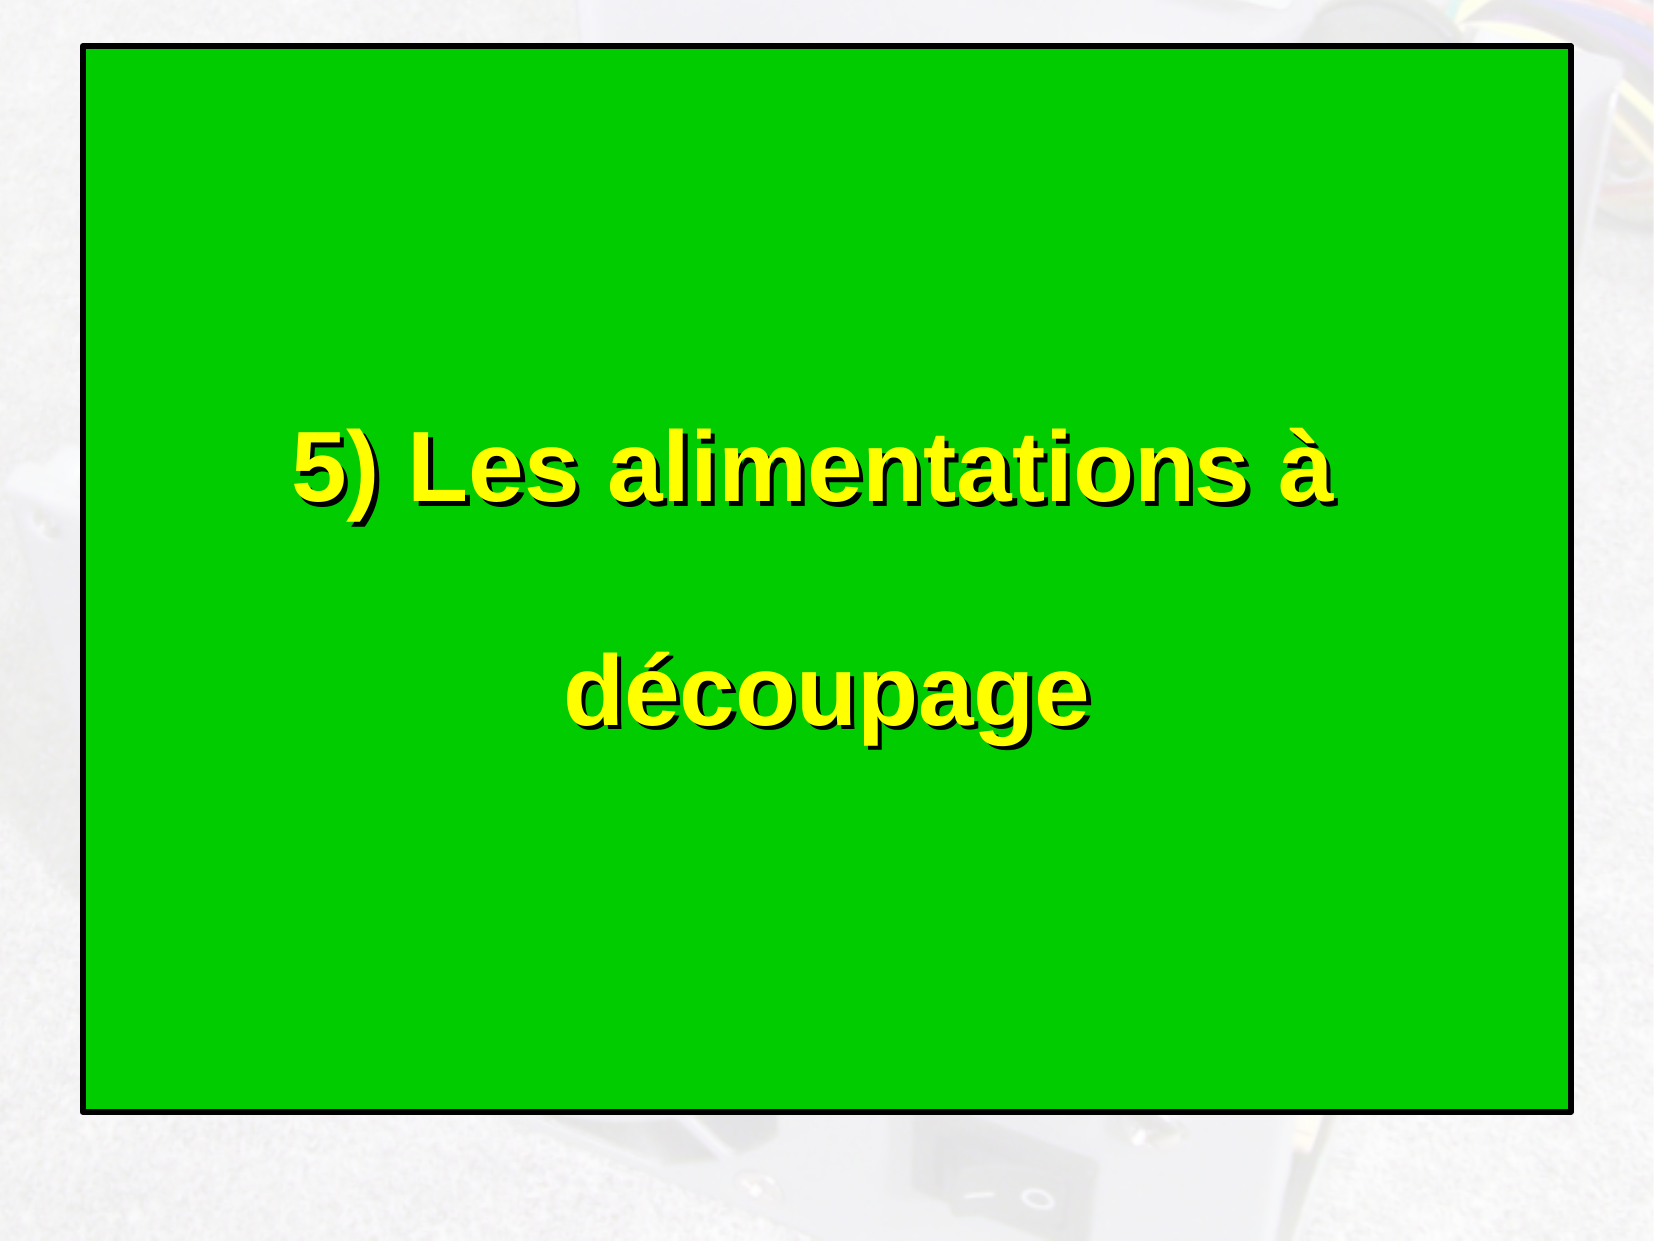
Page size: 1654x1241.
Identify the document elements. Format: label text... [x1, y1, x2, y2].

subtitle 5) Les alimentations à découpage [82, 46, 1571, 1112]
picture [0, 0, 1654, 1241]
